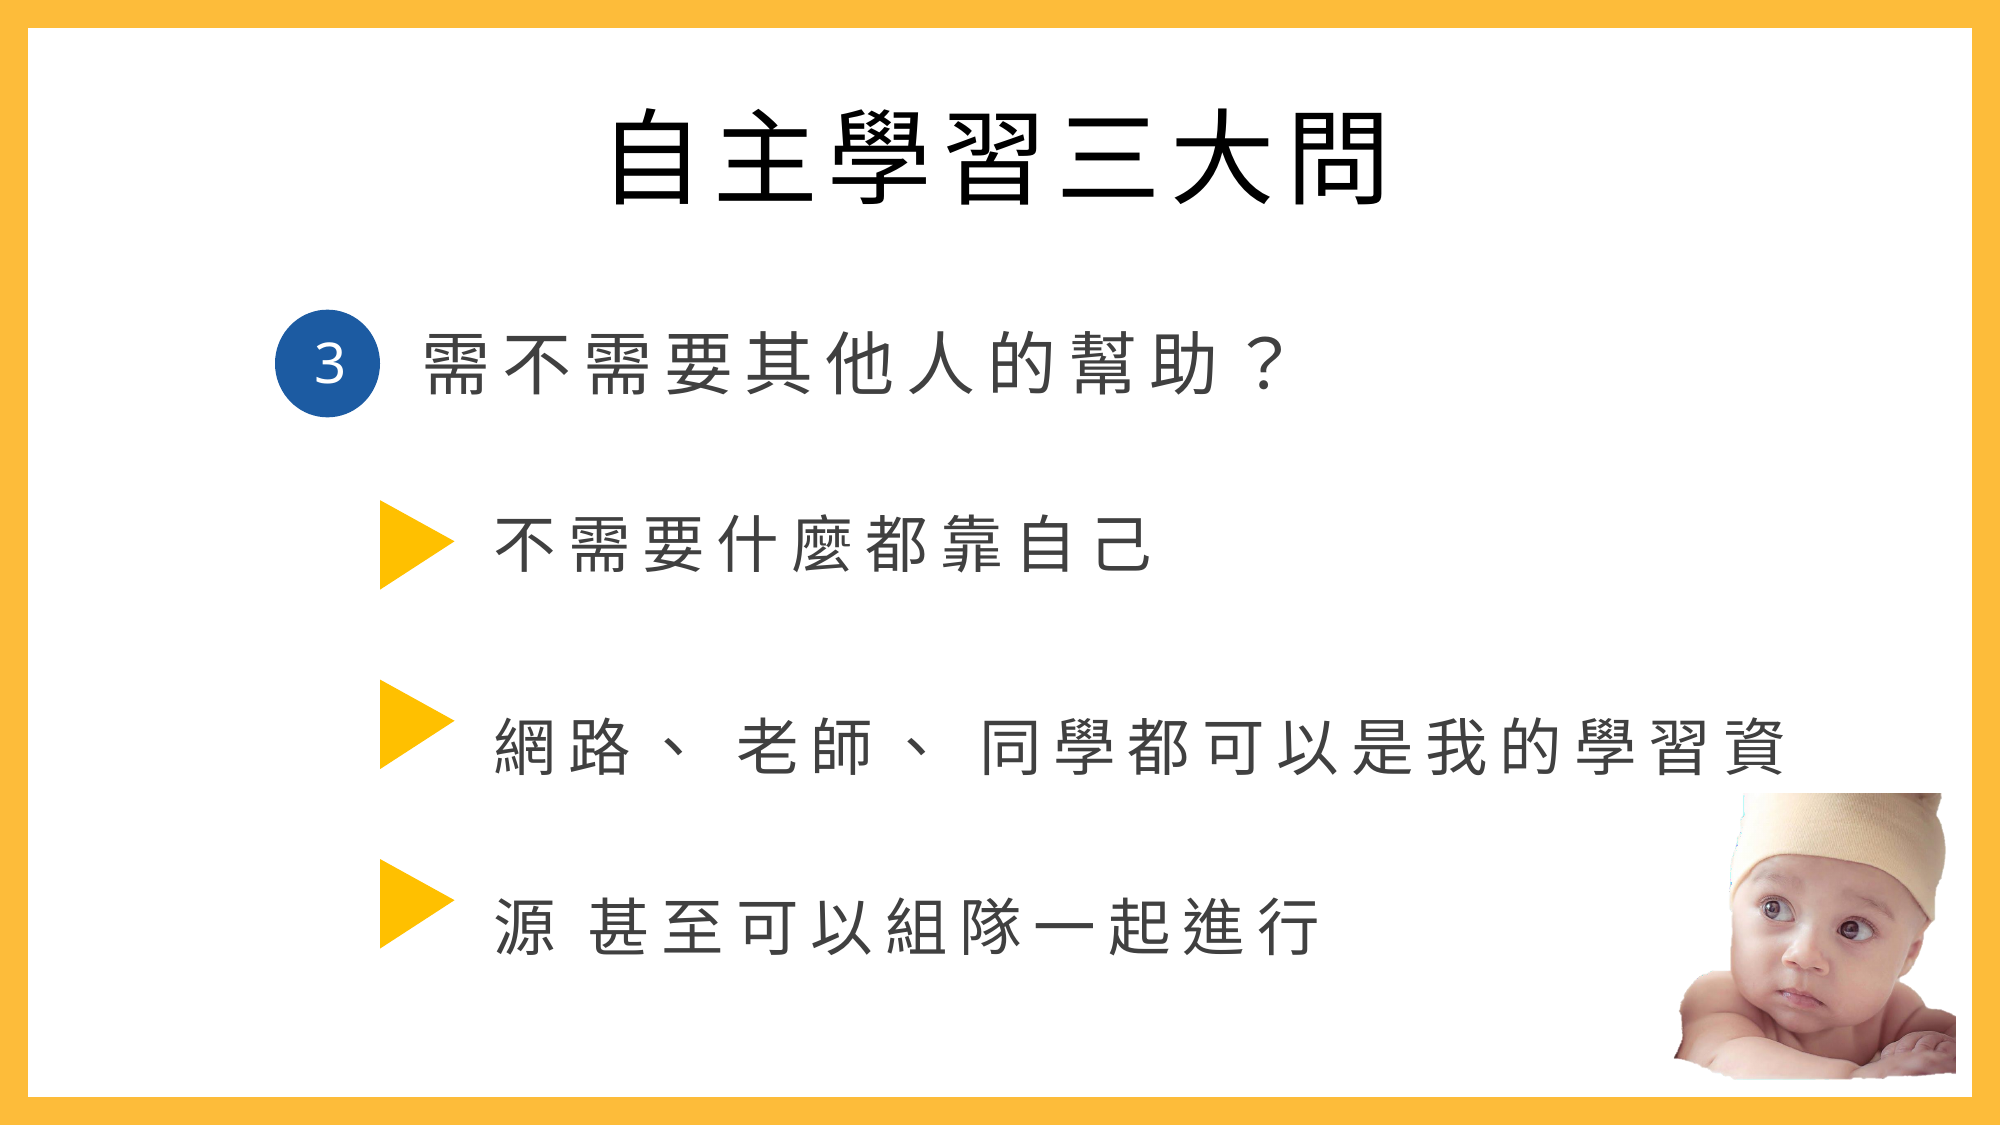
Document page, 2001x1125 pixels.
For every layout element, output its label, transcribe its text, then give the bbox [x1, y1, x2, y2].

text_box 不需要什麼都靠自己 網路、 老師、 同學都可以是我的學習資源 甚至可以組隊一起進行 [492, 504, 1827, 963]
text_box 3 [313, 326, 343, 396]
text_box [380, 859, 455, 949]
text_box [275, 309, 381, 418]
text_box [380, 679, 455, 770]
text_box [1673, 793, 1956, 1080]
title 自主學習三大問 [597, 59, 1478, 249]
text_box [380, 500, 455, 590]
text_box 需不需要其他人的幫助？ [420, 319, 1301, 403]
